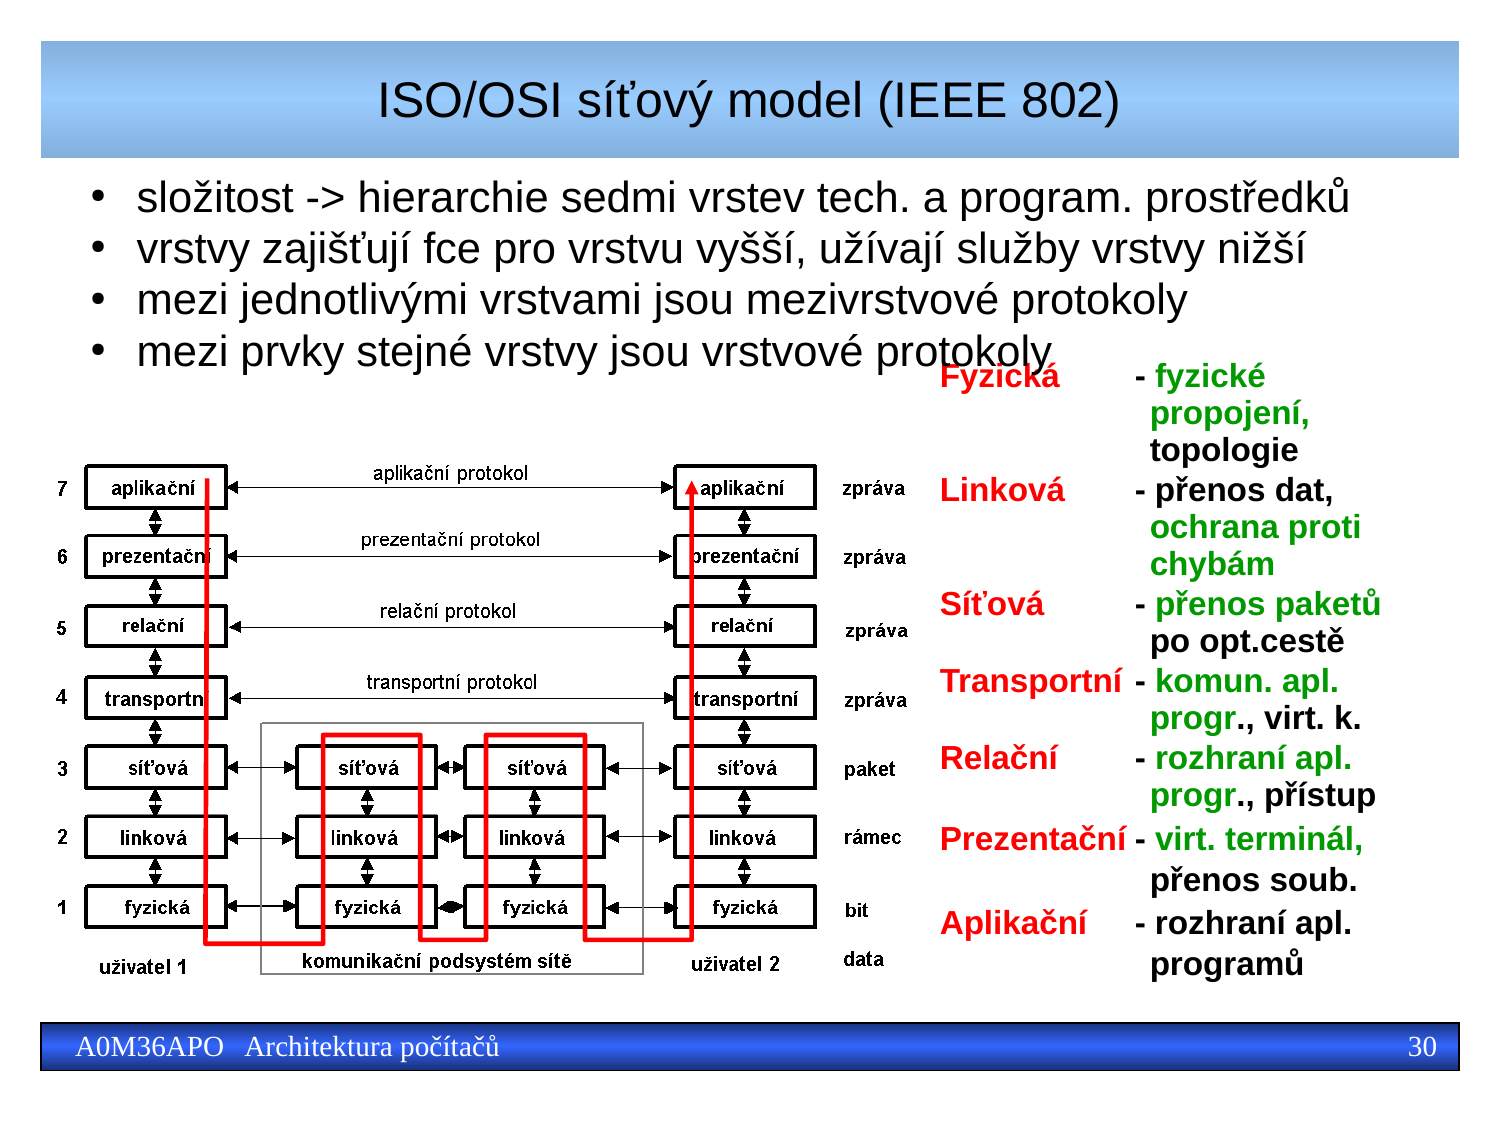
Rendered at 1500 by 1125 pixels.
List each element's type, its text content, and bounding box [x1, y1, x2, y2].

text_box Fyzická - fyzické propojení, topologie Linková - přenos dat, ochrana proti chybám Síťová - přenos paketů po opt.cestě Transportní - komun. apl. progr., virt. k. Relační - rozhraní apl. progr., přístup Prezentační - virt. terminál, přenos soub. Aplikační - rozhraní apl. programů [924, 349, 1450, 1013]
list složitost -> hierarchie sedmi vrstev tech. a program. prostředků vrstvy zajišťují fce pro vrstvu vyšší, užívají služby vrstvy nižší mezi jednotlivými vrstvami jsou mezivrstvové protokoly mezi prvky stejné vrstvy jsou vrstvové protokoly [75, 172, 1375, 438]
picture [37, 444, 924, 1000]
title ISO/OSI síťový model (IEEE 802) [41, 41, 1459, 158]
